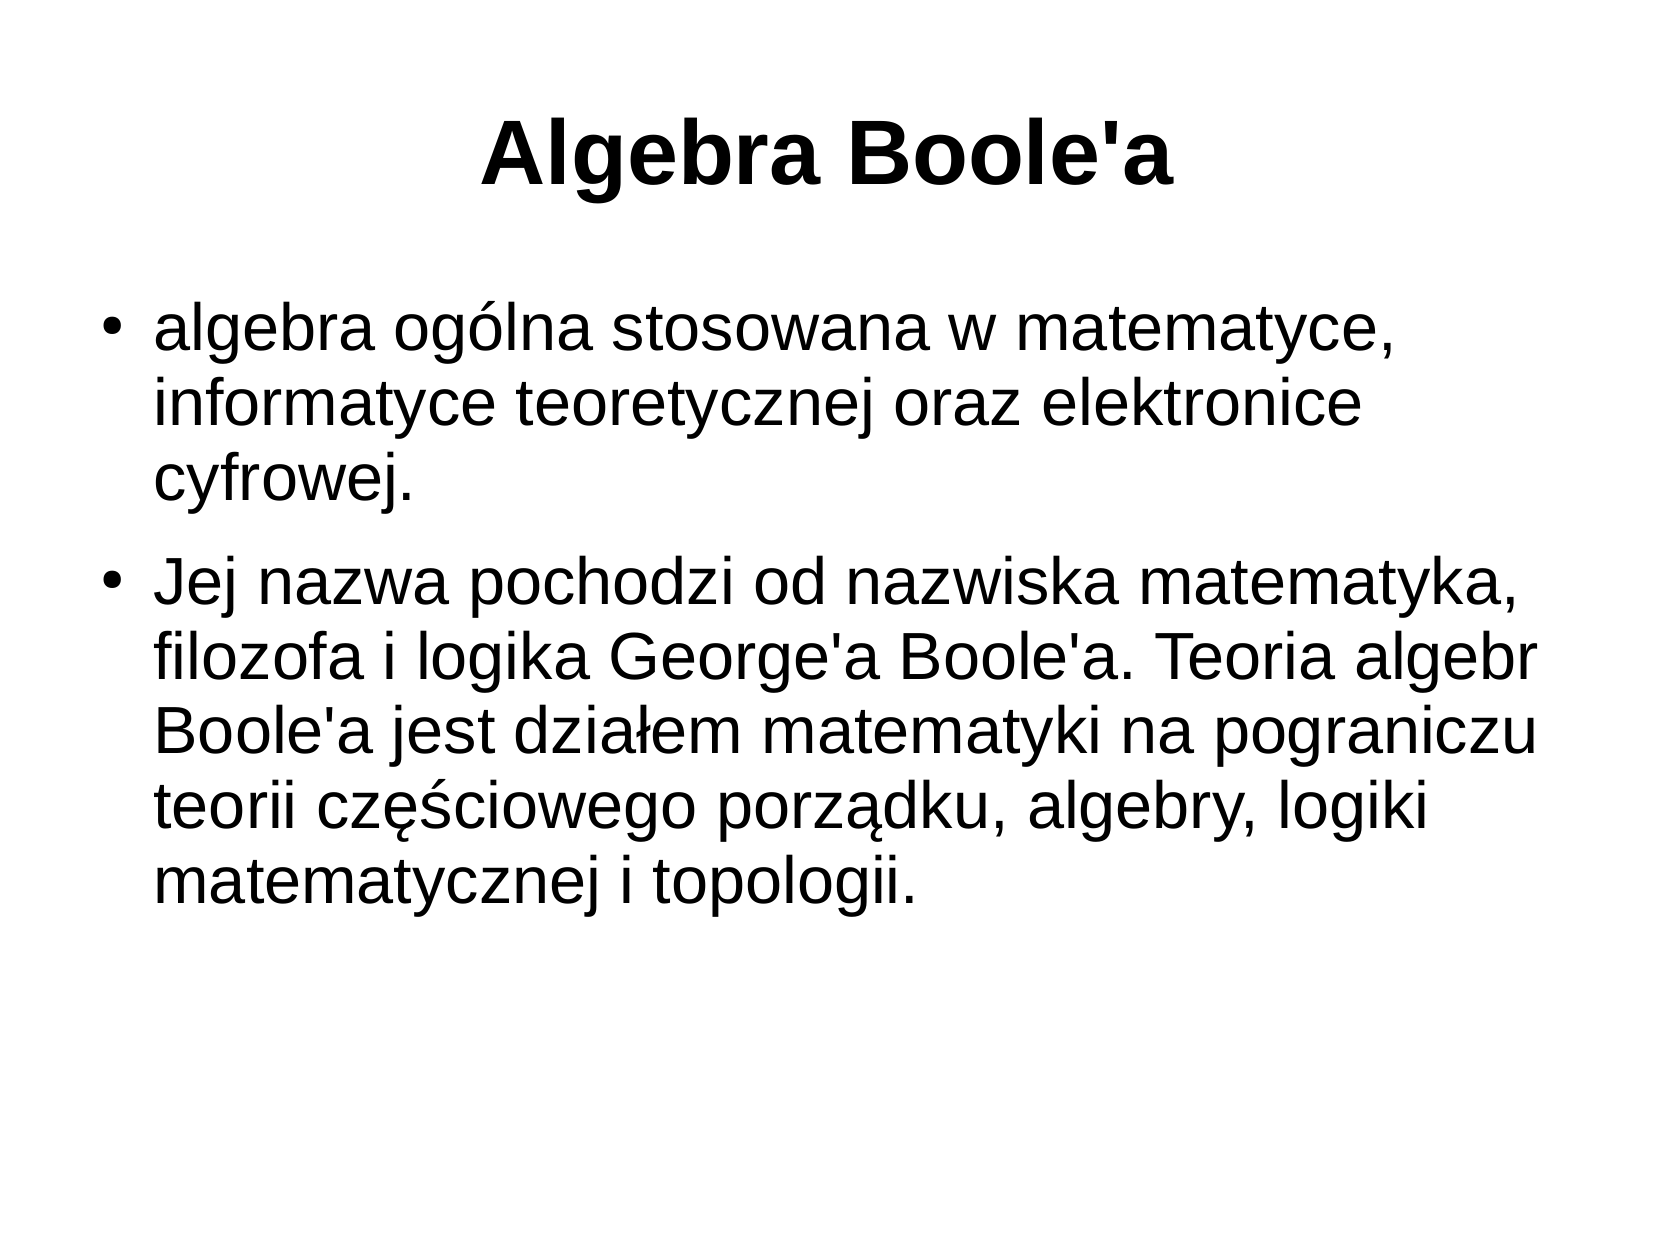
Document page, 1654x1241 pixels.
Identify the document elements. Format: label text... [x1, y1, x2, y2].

title Algebra Boole'a [82, 49, 1571, 257]
list algebra ogólna stosowana w matematyce, informatyce teoretycznej oraz elektronice cyfrowej. Jej nazwa pochodzi od nazwiska matematyka, filozofa i logika George'a Boole'a. Teoria algebr Boole'a jest działem matematyki na pograniczu teorii częściowego porządku, algebry, logiki matematycznej i topologii. [82, 290, 1571, 1109]
